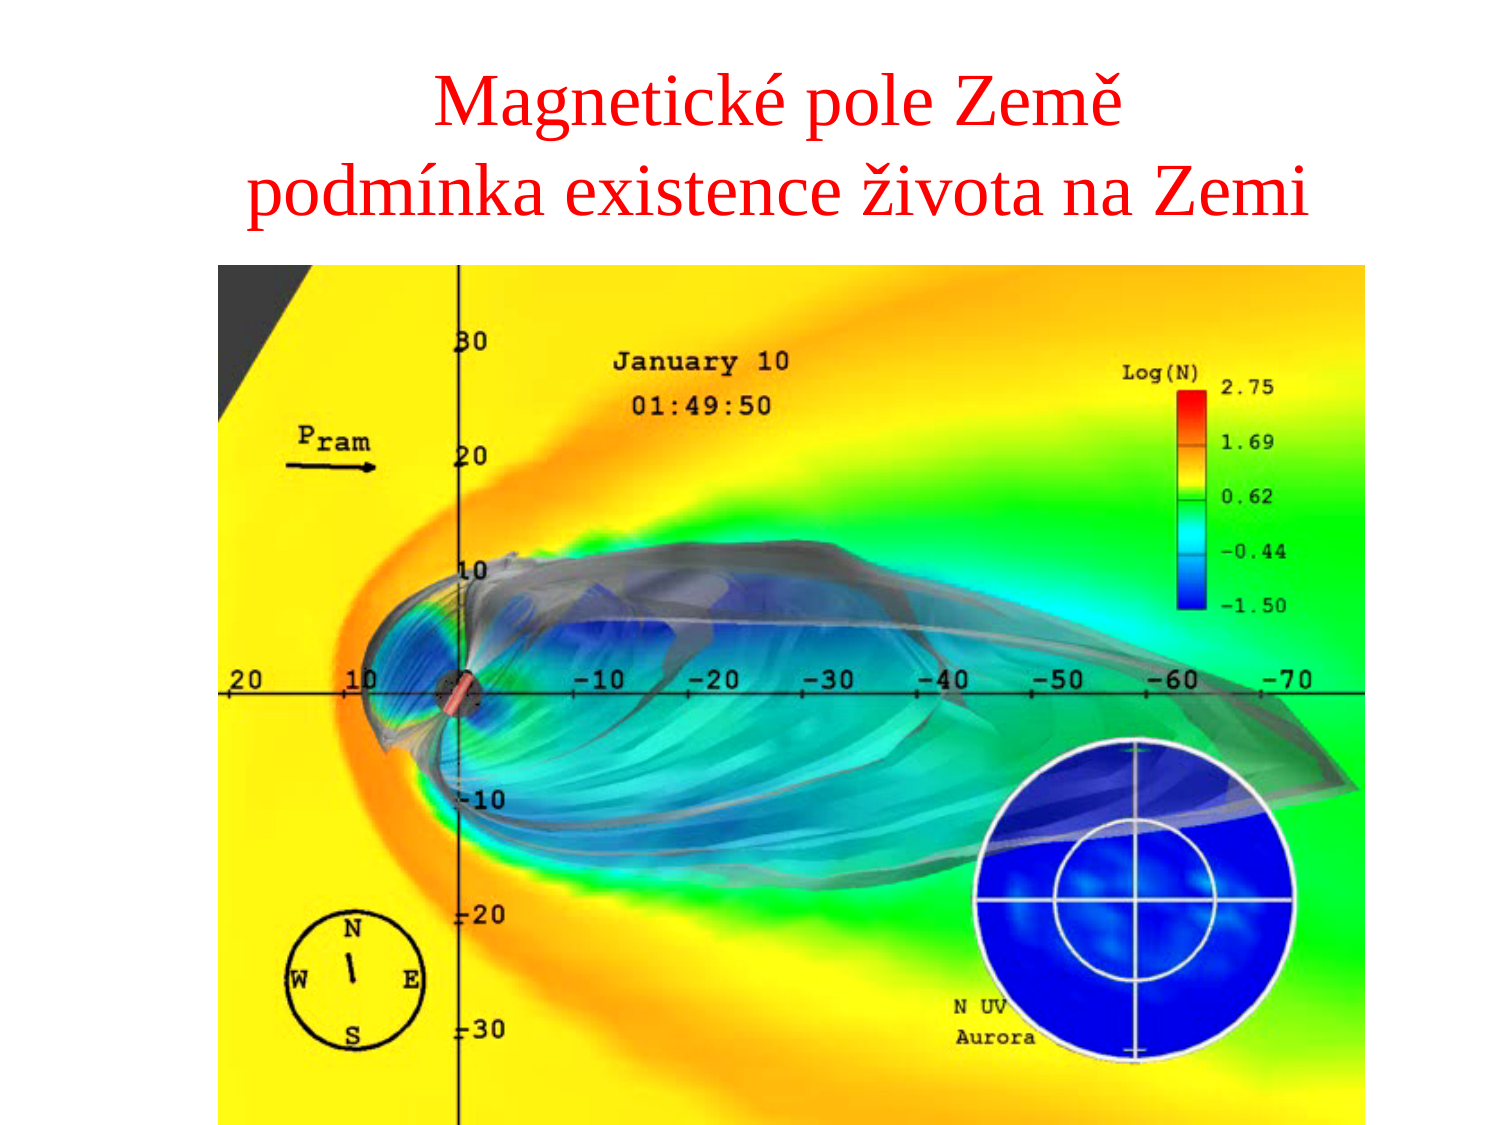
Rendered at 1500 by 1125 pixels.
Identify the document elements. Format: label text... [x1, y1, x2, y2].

text_box Magnetické pole Země podmínka existence života na Zemi [231, 42, 1327, 239]
picture [218, 265, 1365, 1125]
